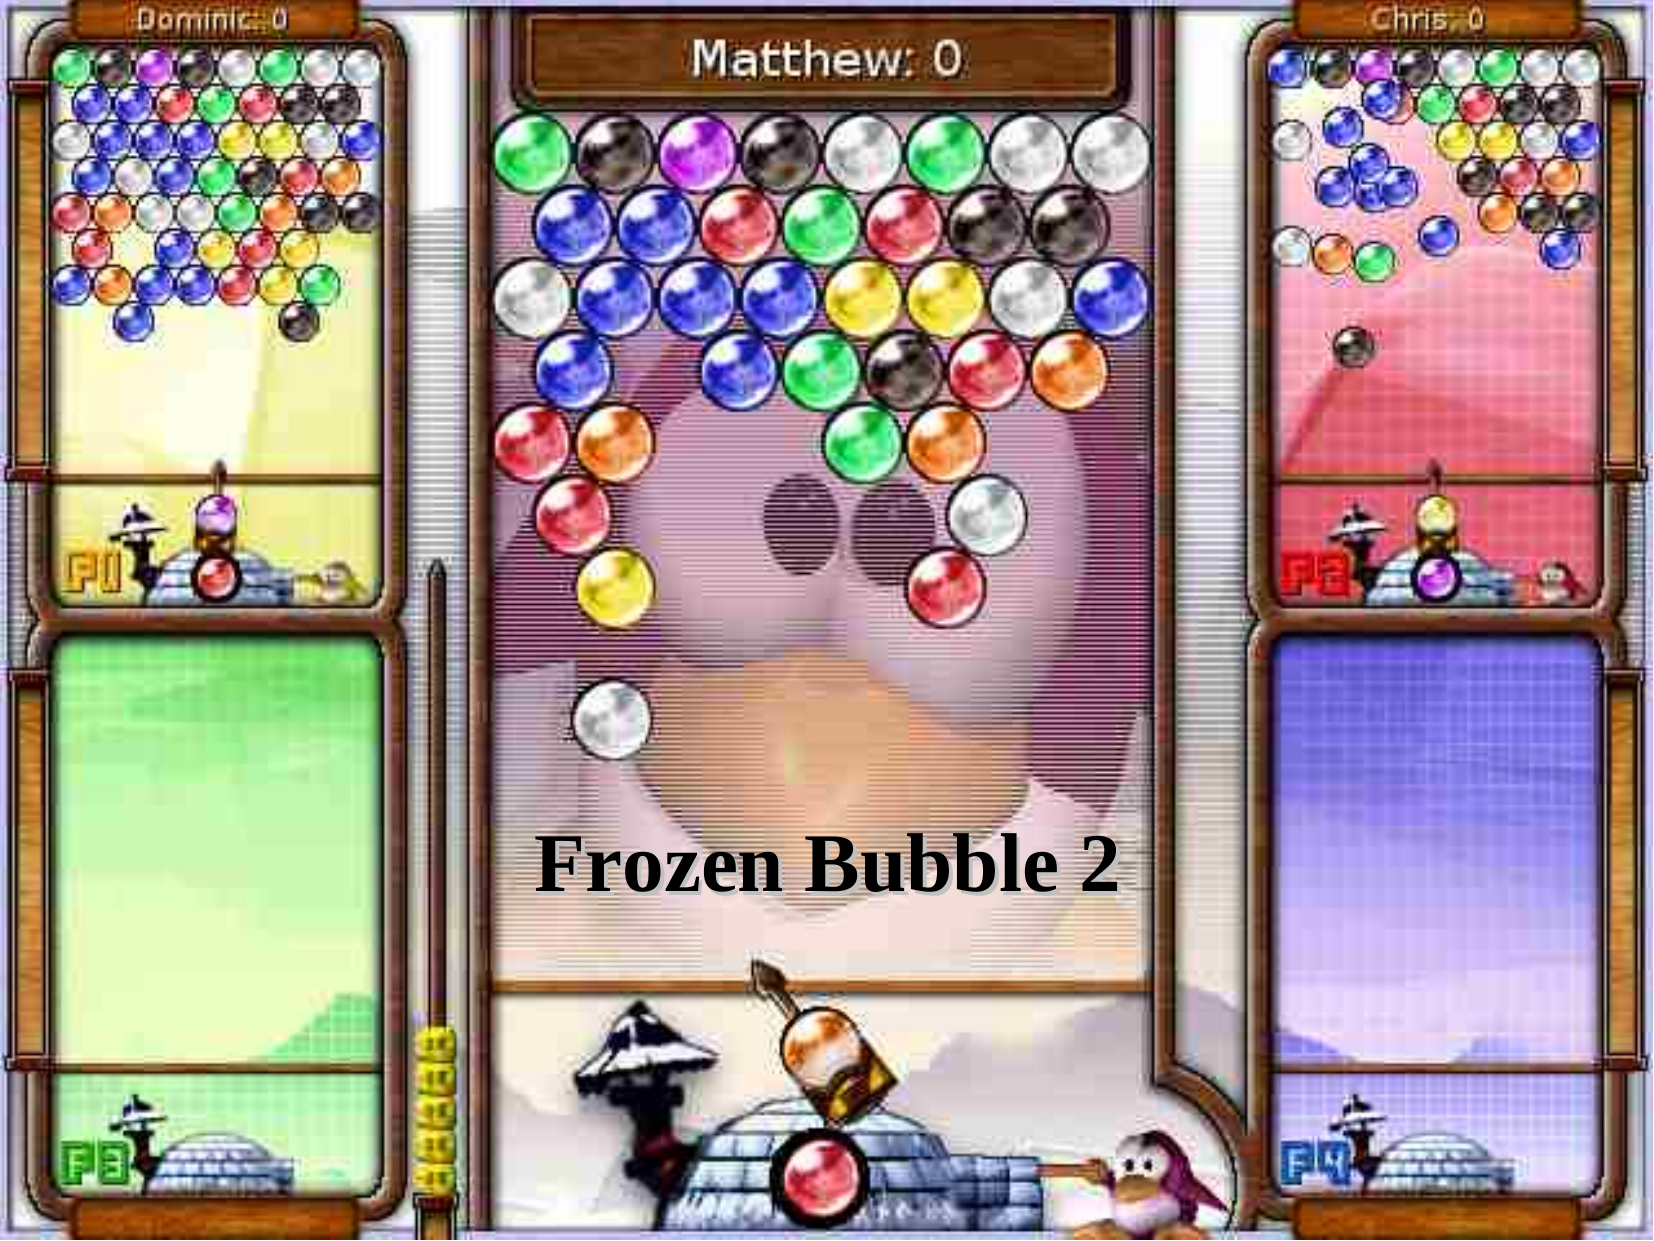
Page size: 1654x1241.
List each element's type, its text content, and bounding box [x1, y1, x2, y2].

title Frozen Bubble 2 [90, 761, 1567, 966]
picture [0, 0, 1653, 1240]
